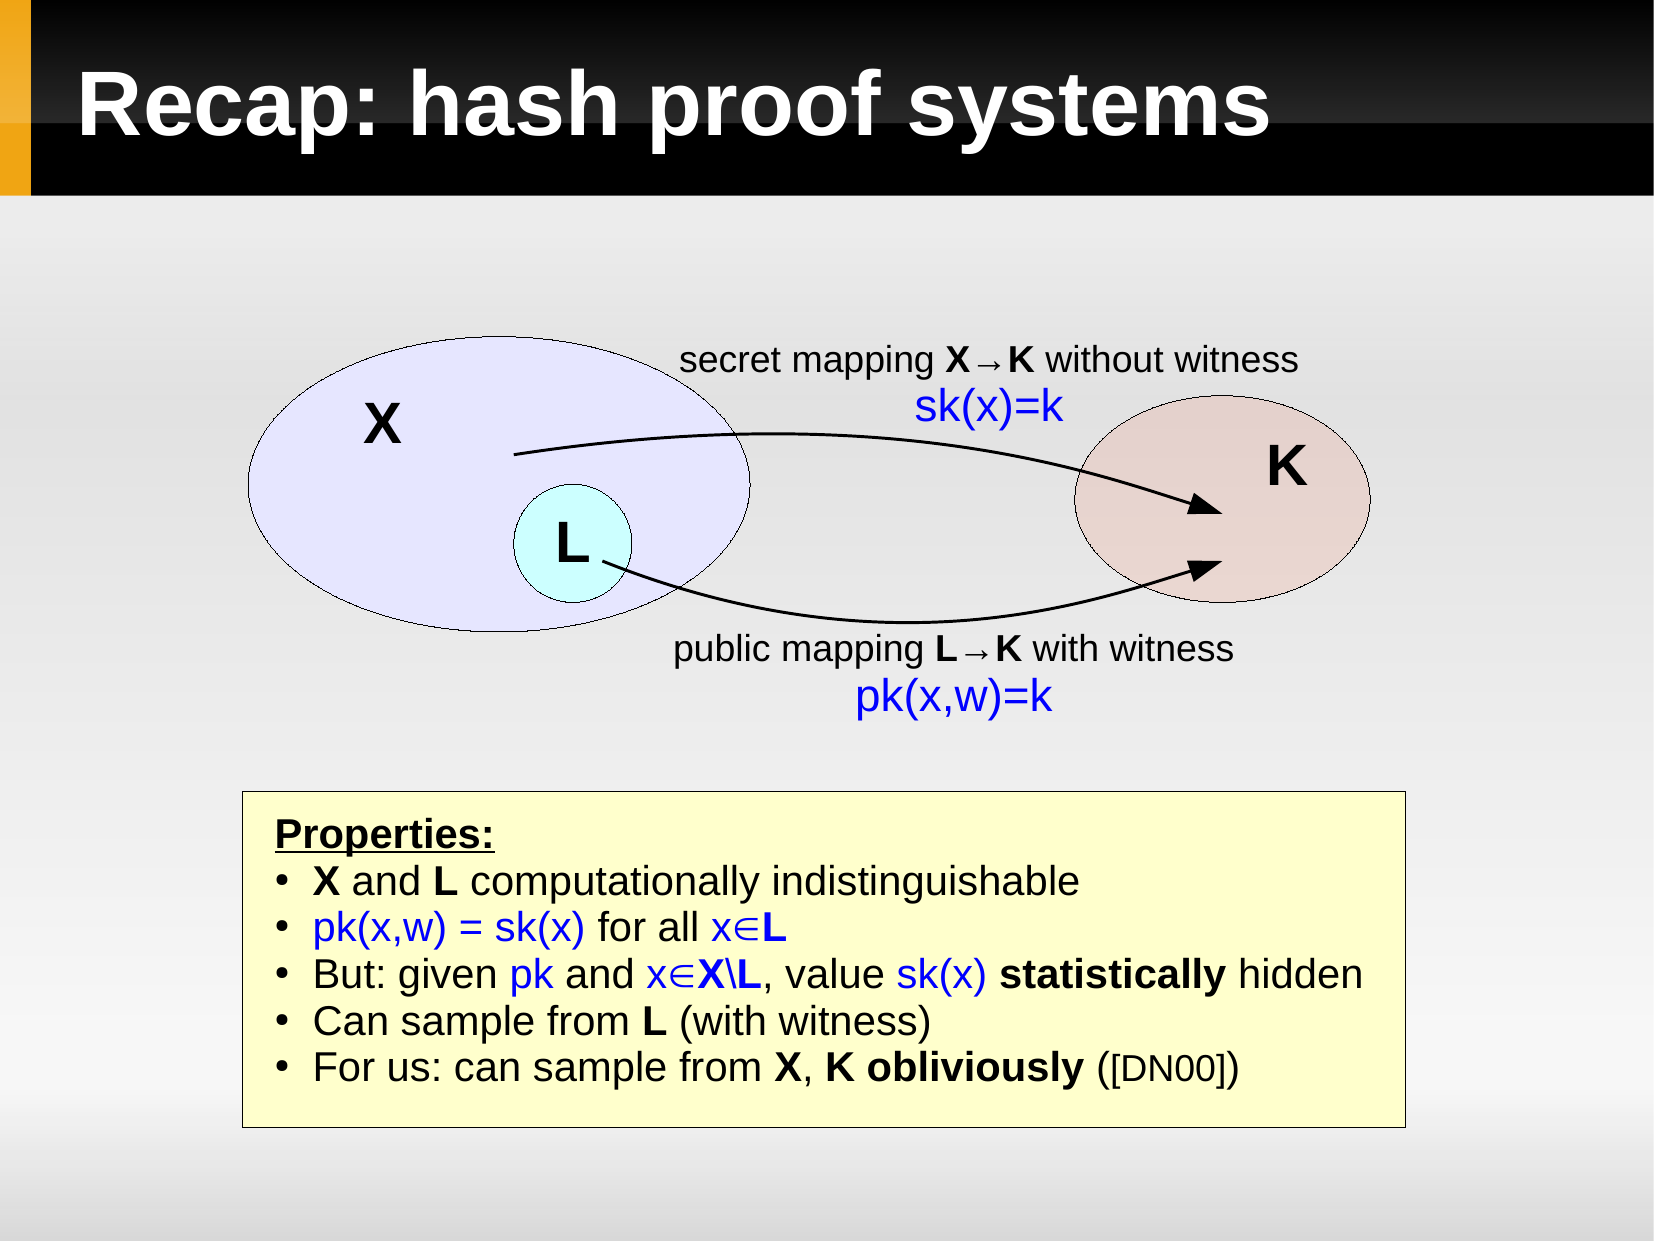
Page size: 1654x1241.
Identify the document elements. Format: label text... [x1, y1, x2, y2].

text_box [248, 336, 751, 632]
text_box K [1251, 425, 1324, 507]
text_box X [348, 383, 417, 466]
title Recap: hash proof systems [76, 0, 1654, 208]
text_box public mapping L→K with witness pk(x,w)=k [658, 620, 1249, 730]
text_box Properties: X and L computationally indistinguishable pk(x,w) = sk(x) for all xÎL But: given pk and xÎX\L, value sk(x) statistically hidden Can sample from L (with witness) For us: can sample from X, K obliviously ([DN00]) [259, 803, 1436, 1112]
text_box L [541, 501, 607, 584]
text_box secret mapping X→K without witness sk(x)=k [664, 330, 1313, 440]
picture [0, 0, 1654, 1241]
text_box [242, 791, 1406, 1128]
text_box [1074, 417, 1371, 603]
